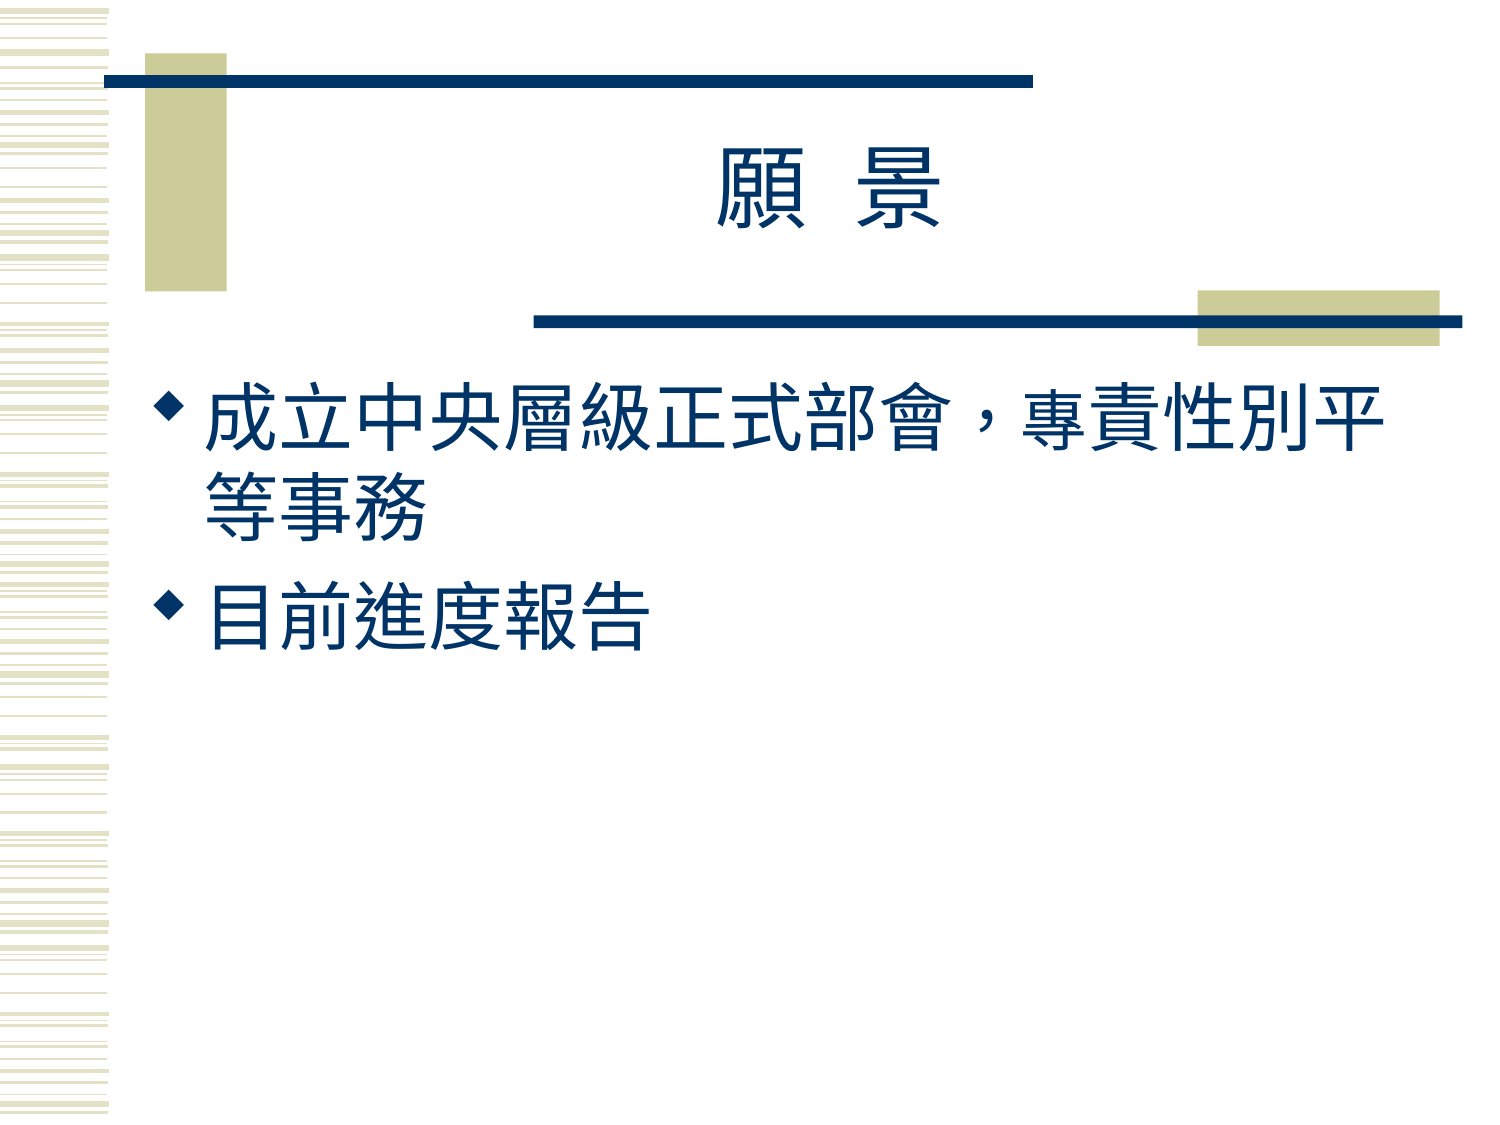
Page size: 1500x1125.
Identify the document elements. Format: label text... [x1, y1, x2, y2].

title 願 景 [225, 99, 1436, 288]
list 成立中央層級正式部會，專責性別平等事務 目前進度報告 [132, 363, 1439, 1000]
